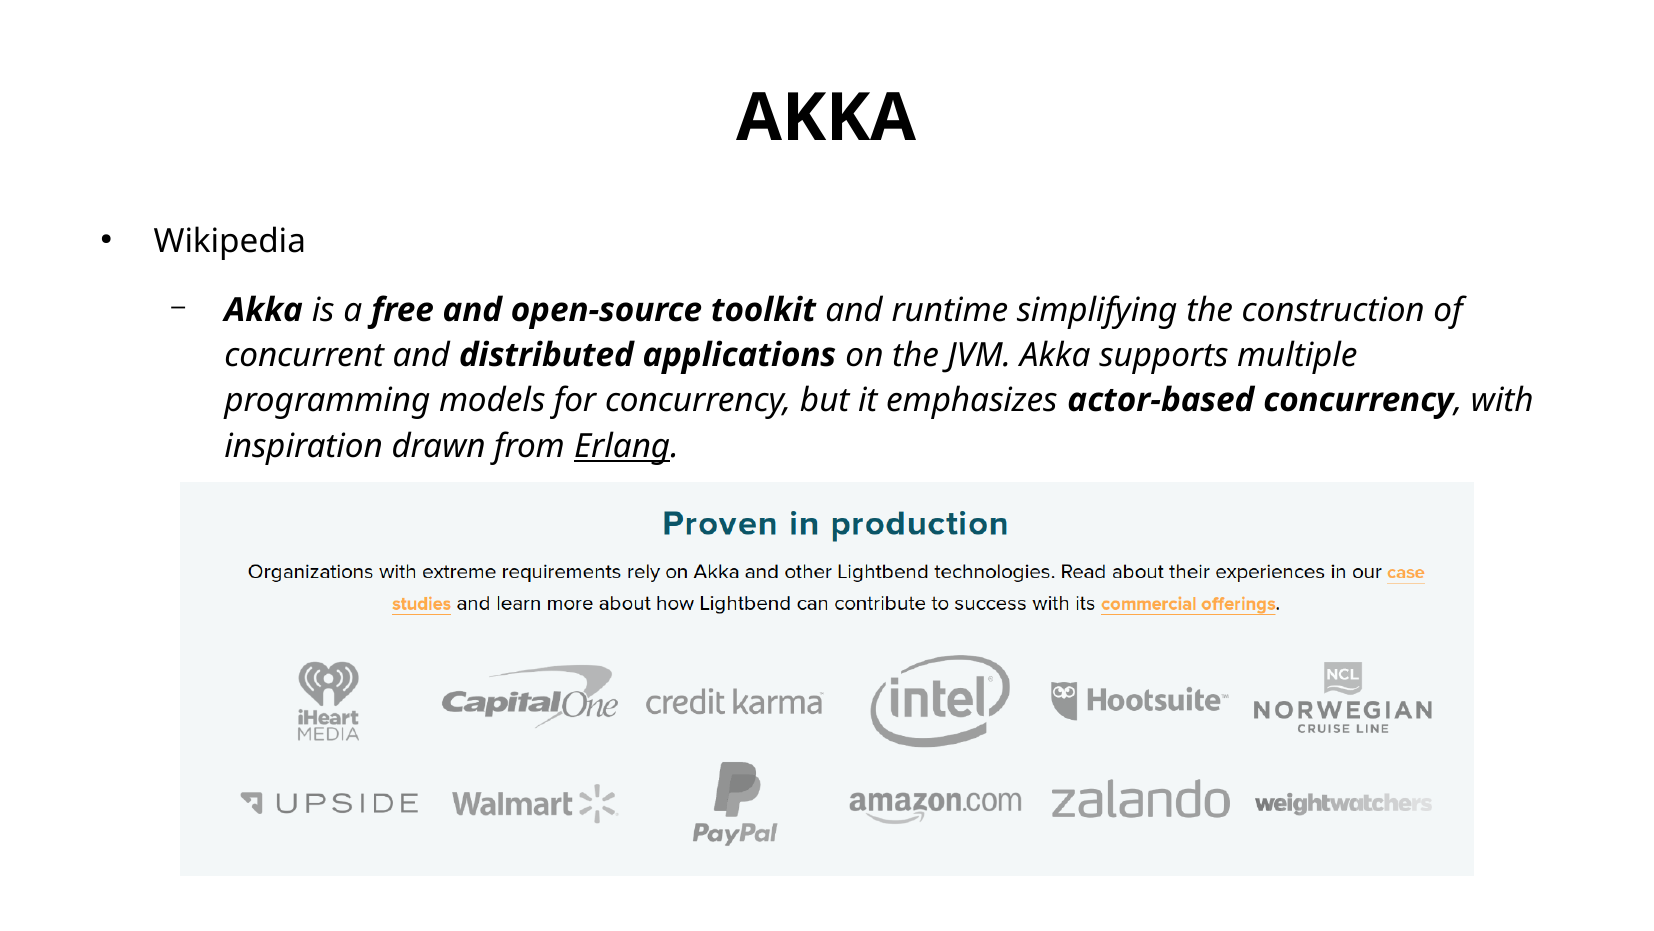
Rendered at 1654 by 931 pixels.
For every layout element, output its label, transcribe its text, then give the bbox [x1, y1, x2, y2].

list Wikipedia Akka is a free and open-source toolkit and runtime simplifying the construction of concurrent and distributed applications on the JVM. Akka supports multiple programming models for concurrency, but it emphasizes actor-based concurrency, with inspiration drawn from Erlang. [82, 217, 1571, 757]
title AKKA [82, 36, 1571, 193]
picture [180, 482, 1474, 876]
